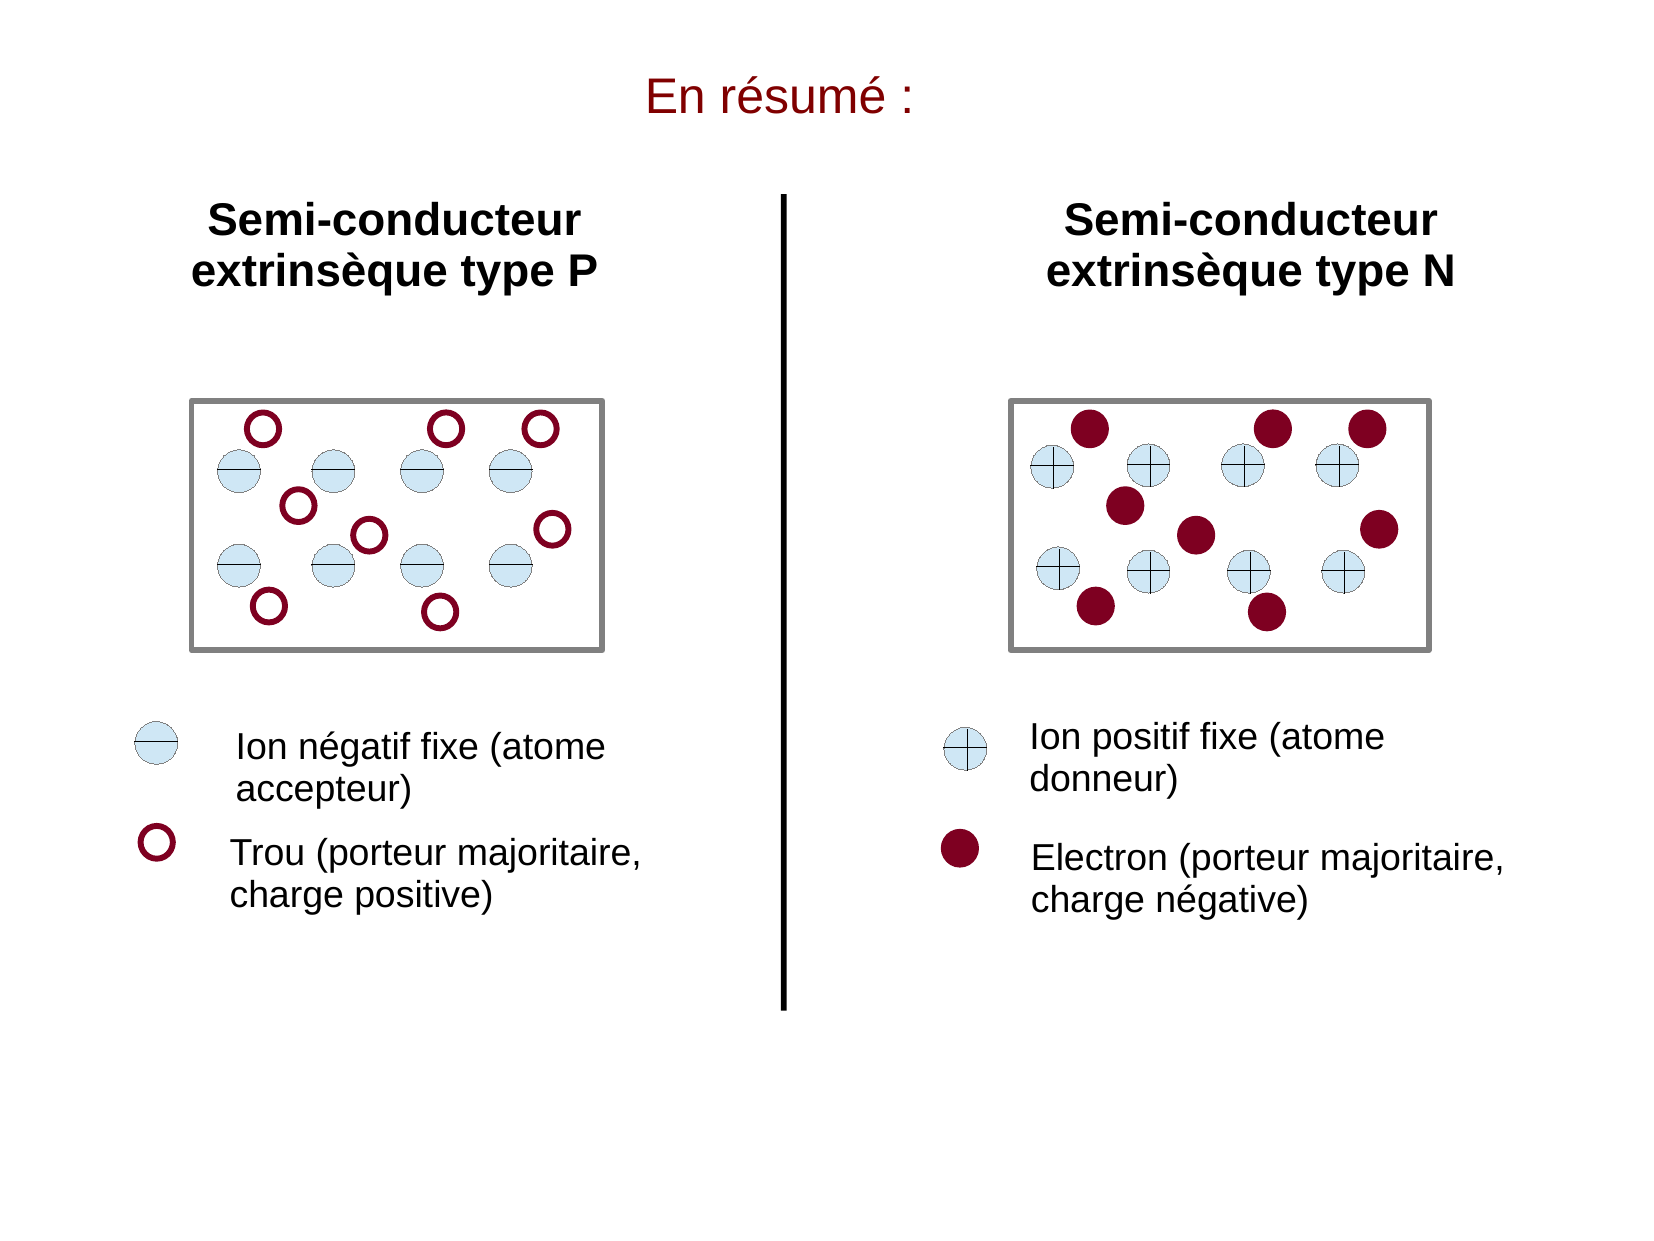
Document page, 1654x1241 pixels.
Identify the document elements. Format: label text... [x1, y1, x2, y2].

text_box [134, 742, 178, 765]
text_box [1010, 400, 1429, 651]
text_box Ion négatif fixe (atome accepteur) [220, 717, 698, 817]
text_box [140, 825, 173, 859]
text_box Ion positif fixe (atome donneur) [1014, 707, 1528, 807]
text_box Trou (porteur majoritaire, charge positive) [214, 824, 692, 923]
text_box [943, 748, 967, 771]
text_box En résumé : [630, 60, 930, 132]
text_box [135, 721, 178, 741]
text_box [191, 400, 603, 651]
text_box Semi-conducteur extrinsèque type P [123, 186, 666, 304]
text_box Electron (porteur majoritaire, charge négative) [1016, 829, 1593, 928]
text_box [968, 748, 987, 770]
text_box Semi-conducteur extrinsèque type N [979, 186, 1522, 304]
text_box [943, 831, 977, 865]
text_box [944, 727, 987, 747]
